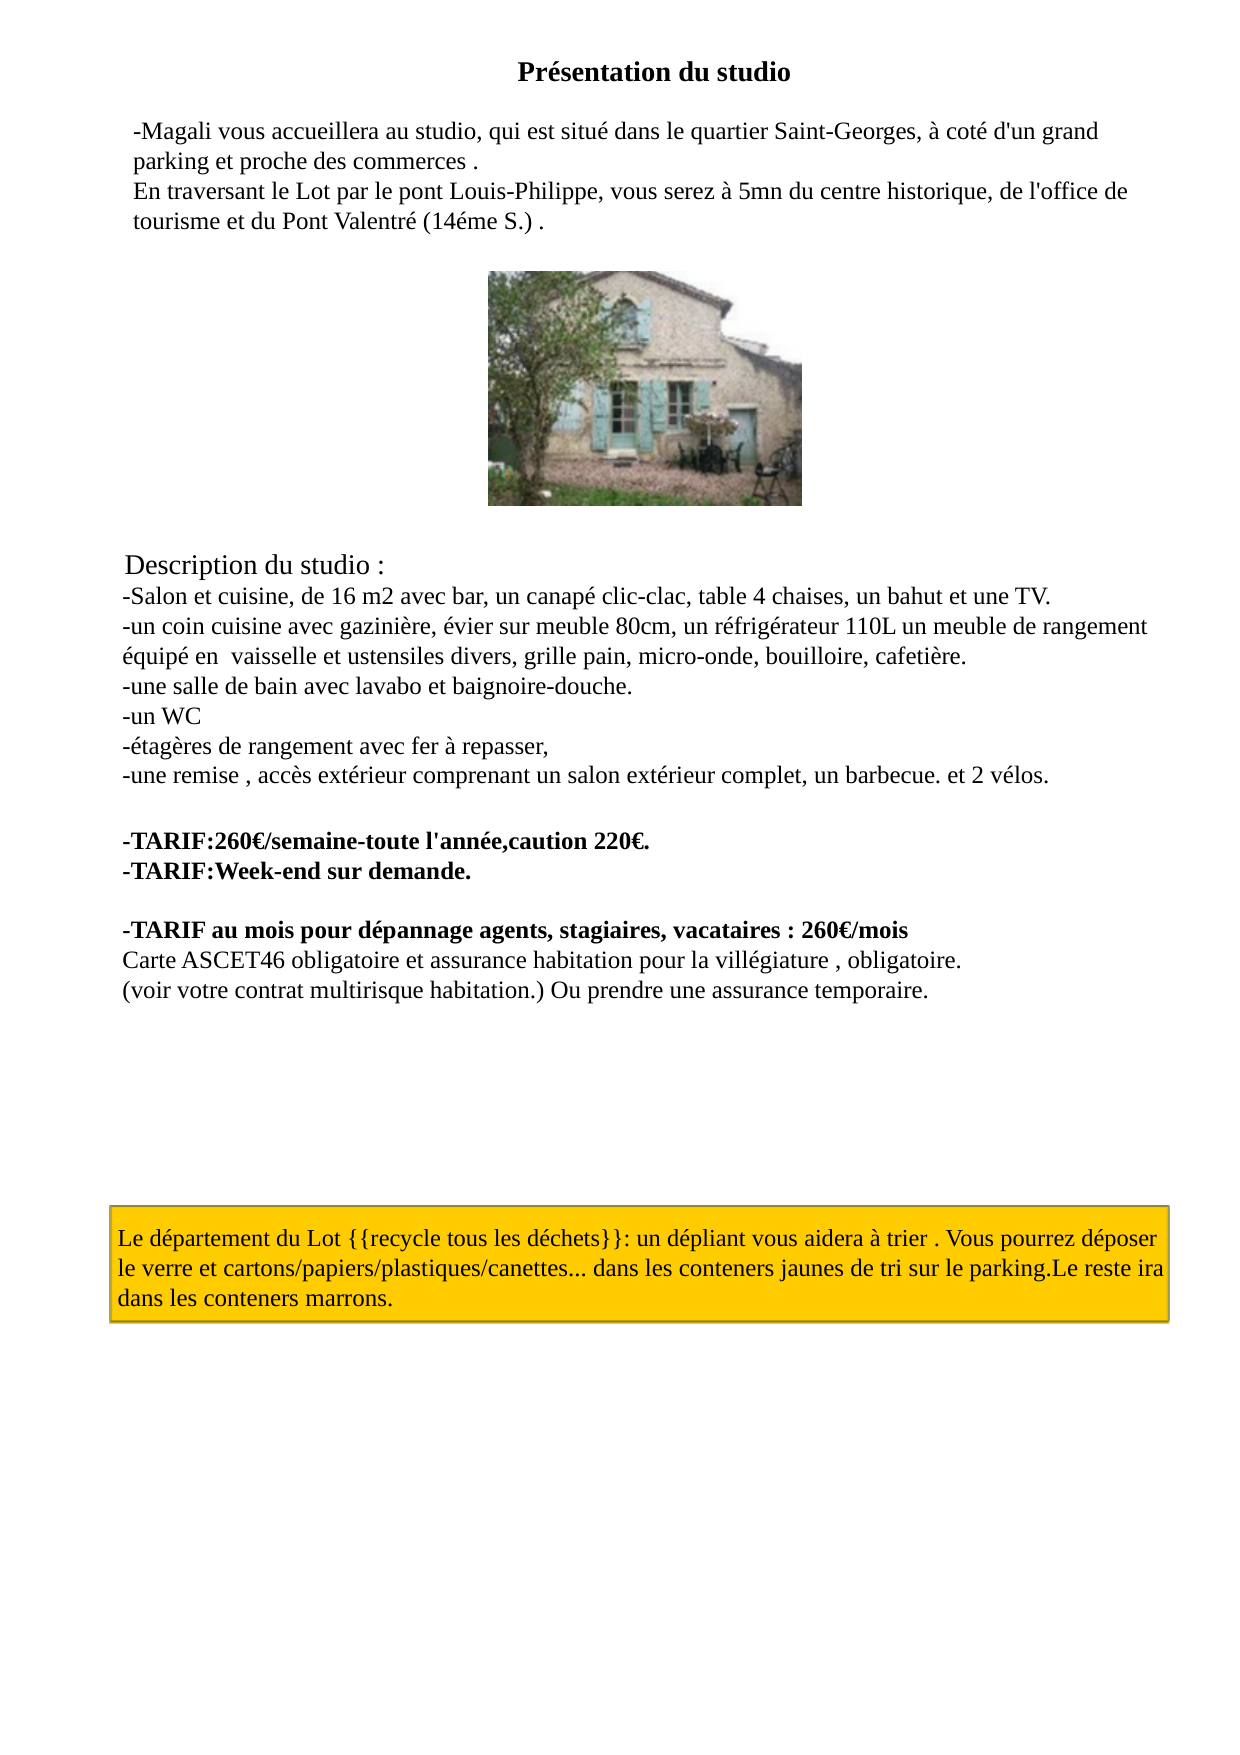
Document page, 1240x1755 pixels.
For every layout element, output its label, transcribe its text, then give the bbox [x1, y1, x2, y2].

picture [109, 1204, 1170, 1324]
text_box Le département du Lot {{recycle tous les déchets}}: un dépliant vous aidera à trier . Vous pourrez déposer le verre et cartons/papiers/plastiques/canettes... dans les conteners jaunes de tri sur le parking.Le reste ira dans les conteners marrons. [117, 1221, 1166, 1312]
text_box Description du studio : [124, 546, 386, 579]
text_box -TARIF:260€/semaine-toute l'année,caution 220€. -TARIF:Week-end sur demande. -TARIF au mois pour dépannage agents, stagiaires, vacataires : 260€/mois Carte ASCET46 obligatoire et assurance habitation pour la villégiature , obligatoire. (voir votre contrat multirisque habitation.) Ou prendre une assurance temporaire. [122, 824, 964, 1004]
text_box -Magali vous accueillera au studio, qui est situé dans le quartier Saint-Georges, à coté d'un grand parking et proche des commerces . En traversant le Lot par le pont Louis-Philippe, vous serez à 5mn du centre historique, de l'office de tourisme et du Pont Valentré (14éme S.) . [133, 114, 1130, 235]
picture [488, 271, 802, 506]
text_box -Salon et cuisine, de 16 m2 avec bar, un canapé clic-clac, table 4 chaises, un bahut et une TV. -un coin cuisine avec gazinière, évier sur meuble 80cm, un réfrigérateur 110L un meuble de rangement équipé en vaisselle et ustensiles divers, grille pain, micro-onde, bouilloire, cafetière. -une salle de bain avec lavabo et baignoire-douche. -un WC -étagères de rangement avec fer à repasser, -une remise , accès extérieur comprenant un salon extérieur complet, un barbecue. et 2 vélos. [122, 579, 1150, 790]
text_box Présentation du studio [517, 52, 792, 87]
